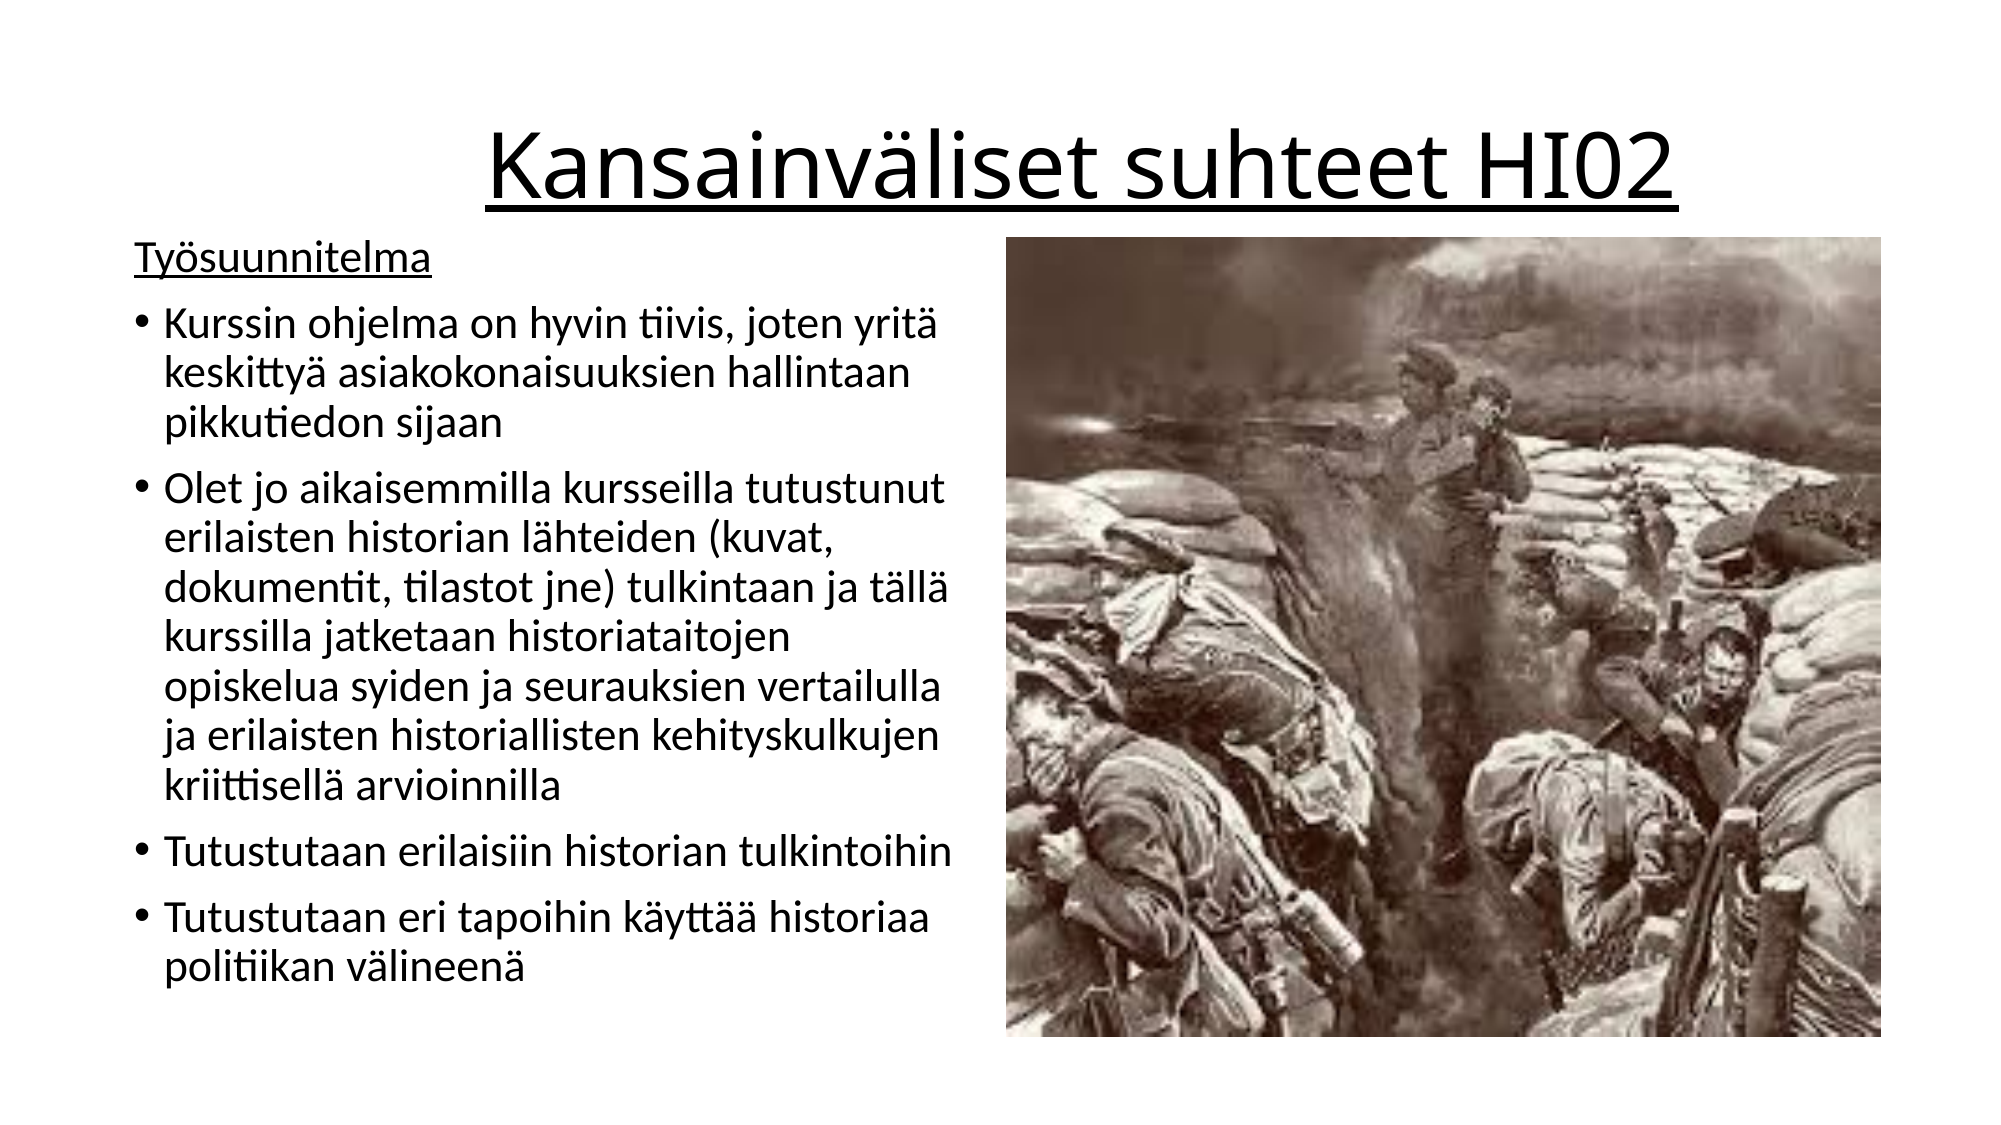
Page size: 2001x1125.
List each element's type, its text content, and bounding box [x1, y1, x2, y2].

picture [1006, 237, 1881, 1037]
list Työsuunnitelma Kurssin ohjelma on hyvin tiivis, joten yritä keskittyä asiakokonaisuuksien hallintaan pikkutiedon sijaan Olet jo aikaisemmilla kursseilla tutustunut erilaisten historian lähteiden (kuvat, dokumentit, tilastot jne) tulkintaan ja tällä kurssilla jatketaan historiataitojen opiskelua syiden ja seurauksien vertailulla ja erilaisten historiallisten kehityskulkujen kriittisellä arvioinnilla Tutustutaan erilaisiin historian tulkintoihin Tutustutaan eri tapoihin käyttää historiaa politiikan välineenä [119, 224, 988, 1070]
title Kansainväliset suhteet HI02 [137, 59, 1863, 278]
